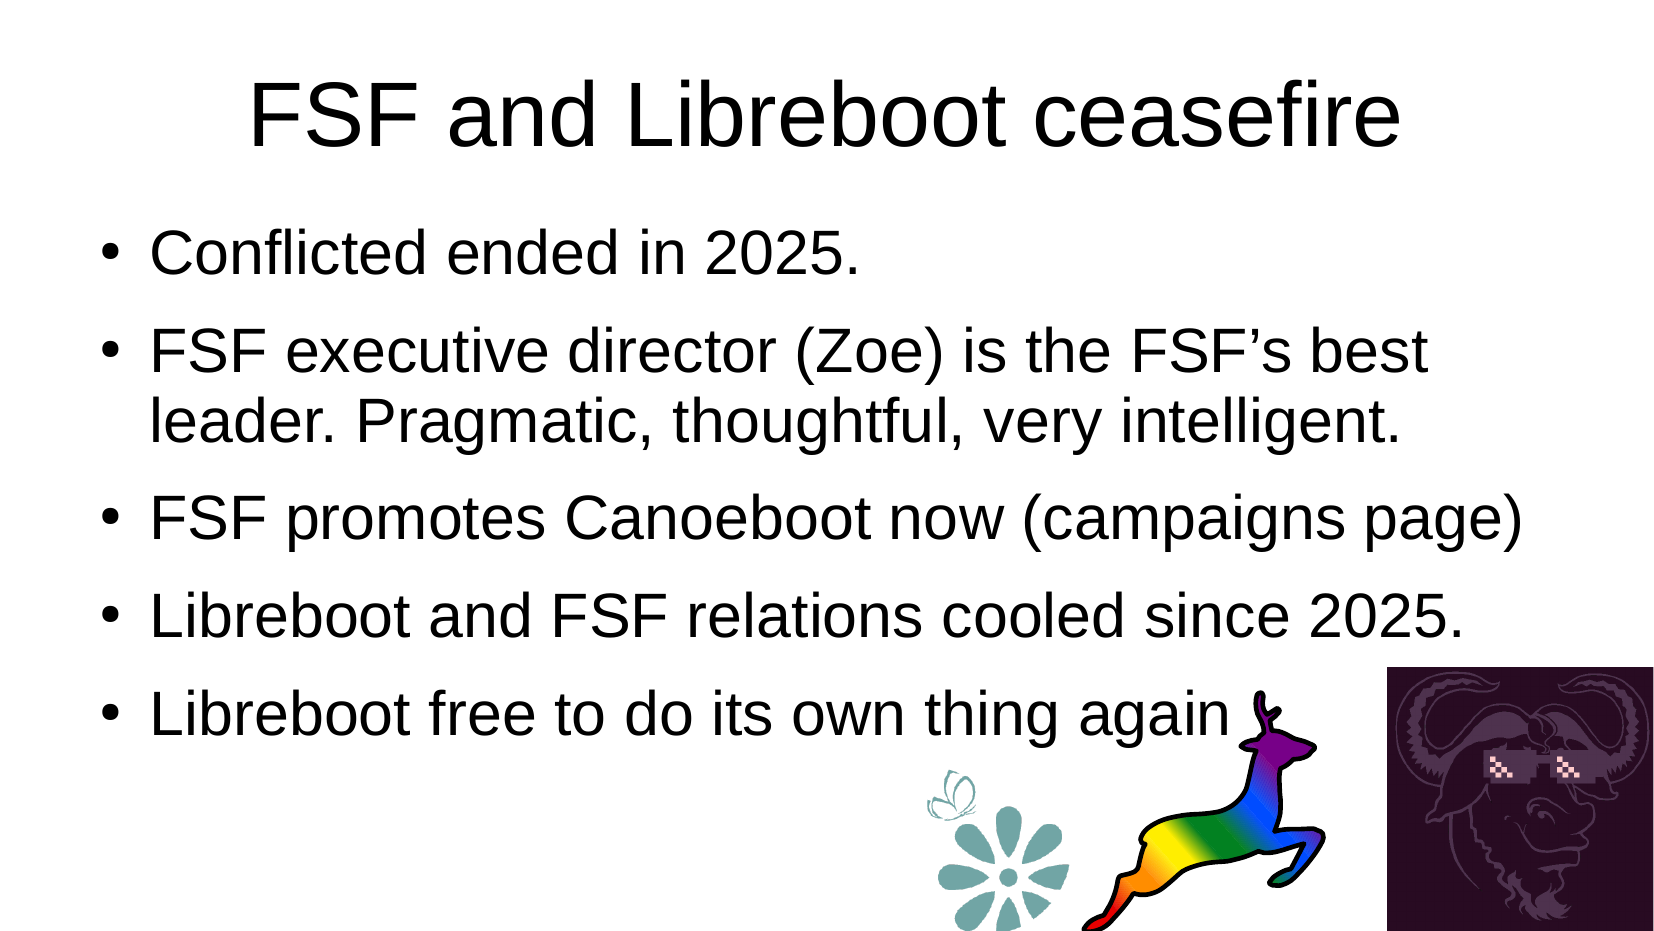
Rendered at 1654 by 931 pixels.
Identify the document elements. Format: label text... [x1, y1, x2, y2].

title FSF and Libreboot ceasefire [82, 37, 1571, 193]
picture [1387, 667, 1654, 931]
picture [893, 679, 1337, 931]
list Conflicted ended in 2025. FSF executive director (Zoe) is the FSF’s best leader. Pragmatic, thoughtful, very intelligent. FSF promotes Canoeboot now (campaigns page) Libreboot and FSF relations cooled since 2025. Libreboot free to do its own thing again [82, 217, 1571, 758]
